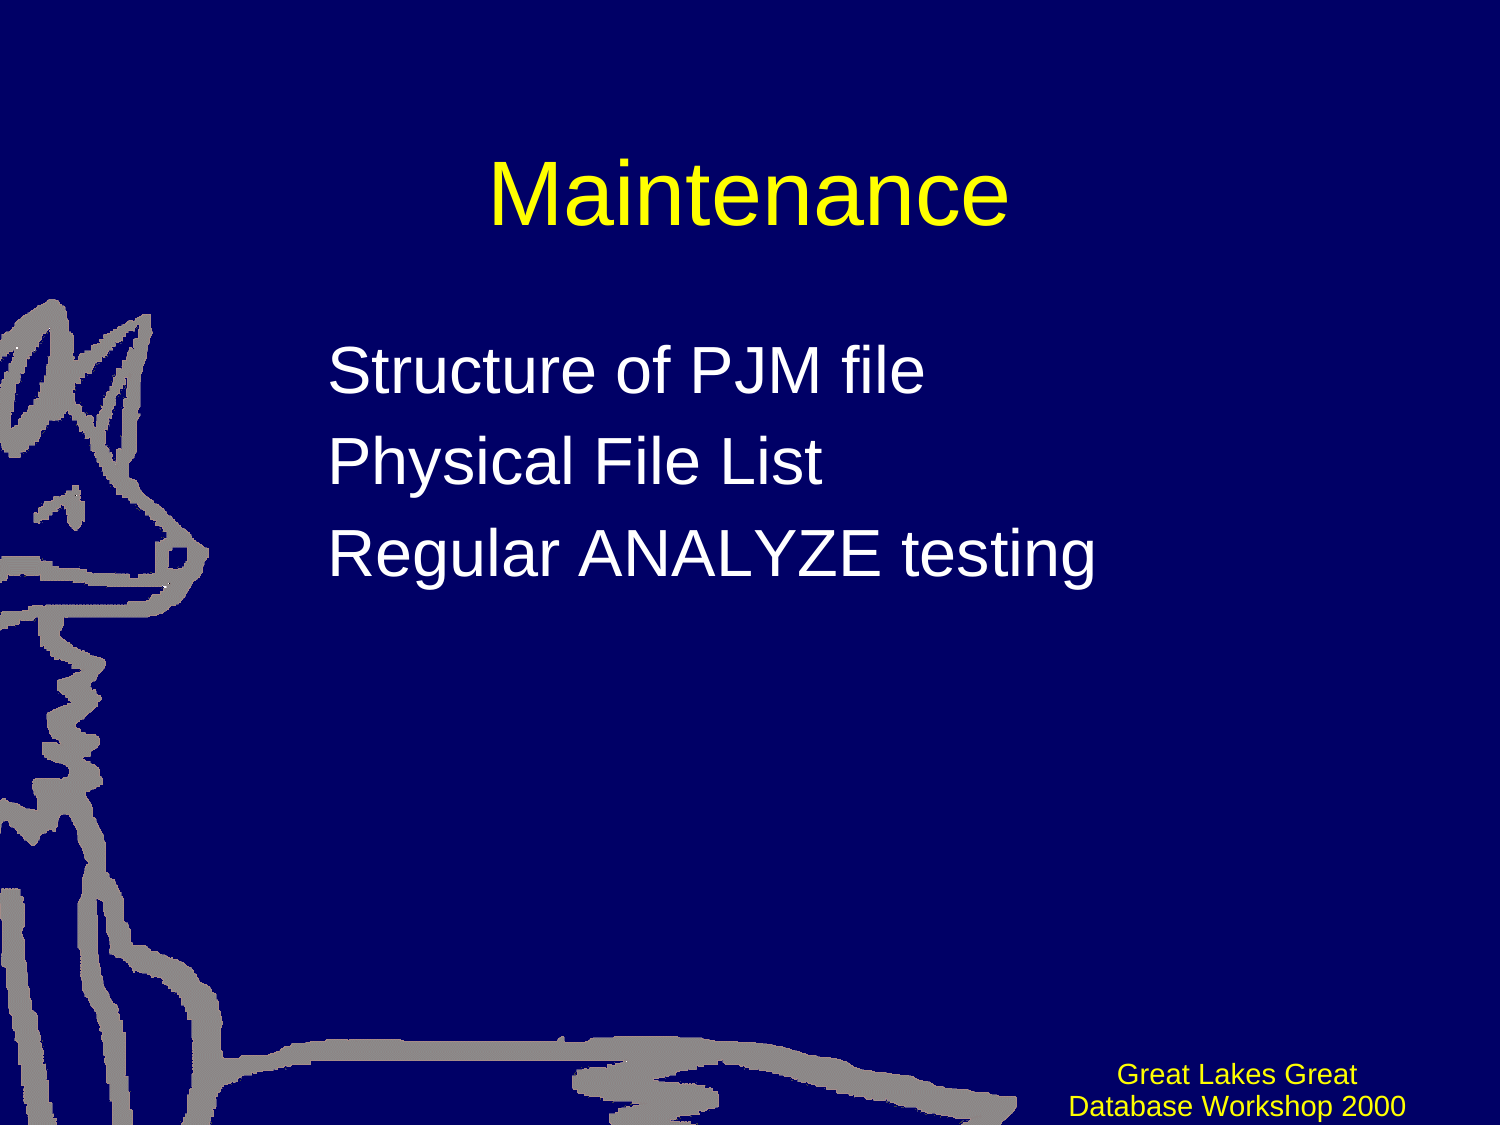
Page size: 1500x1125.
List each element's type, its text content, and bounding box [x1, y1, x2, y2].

list Structure of PJM file Physical File List Regular ANALYZE testing [312, 324, 1413, 1001]
title Maintenance [112, 99, 1388, 288]
picture [0, 275, 1019, 1125]
